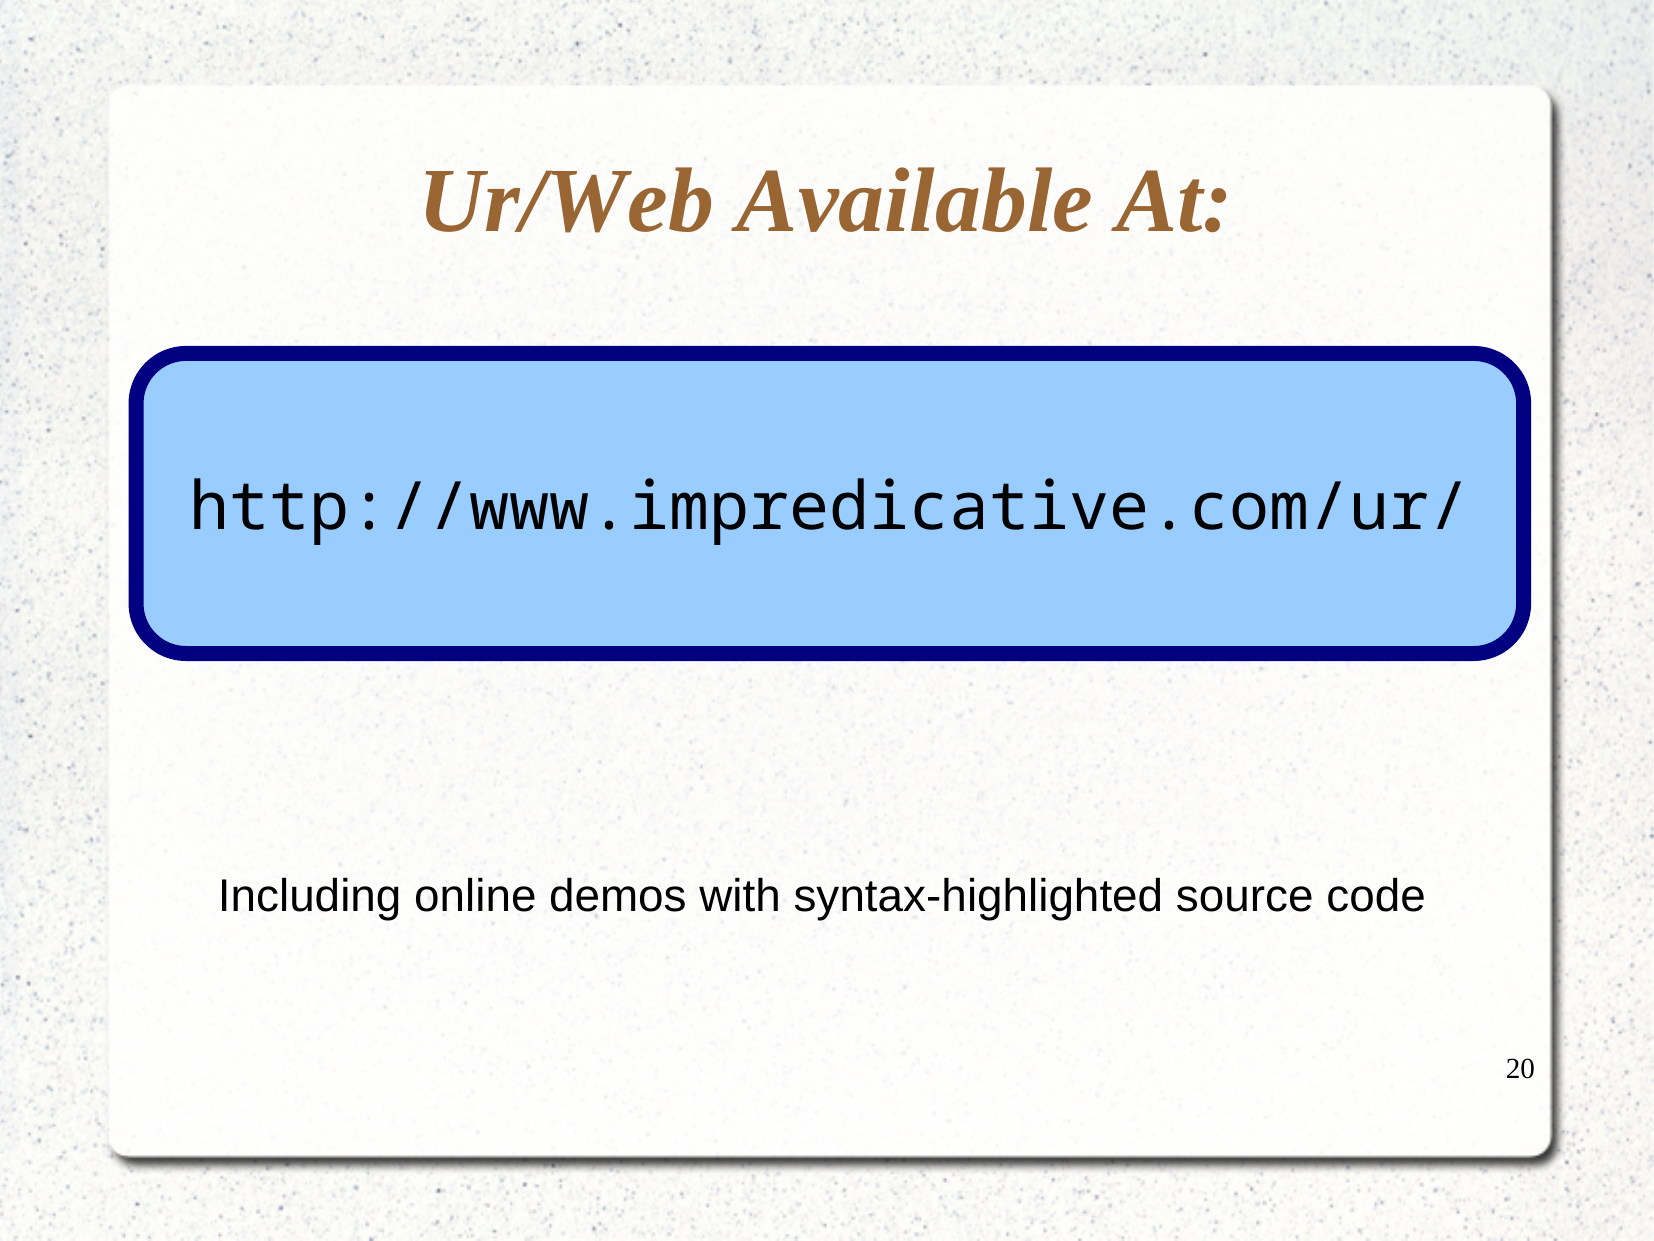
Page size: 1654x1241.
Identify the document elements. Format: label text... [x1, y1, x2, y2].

picture [0, 0, 1654, 1241]
title Ur/Web Available At: [118, 104, 1536, 297]
text_box Including online demos with syntax-highlighted source code [203, 862, 1479, 929]
text_box http://www.impredicative.com/ur/ [136, 353, 1524, 654]
